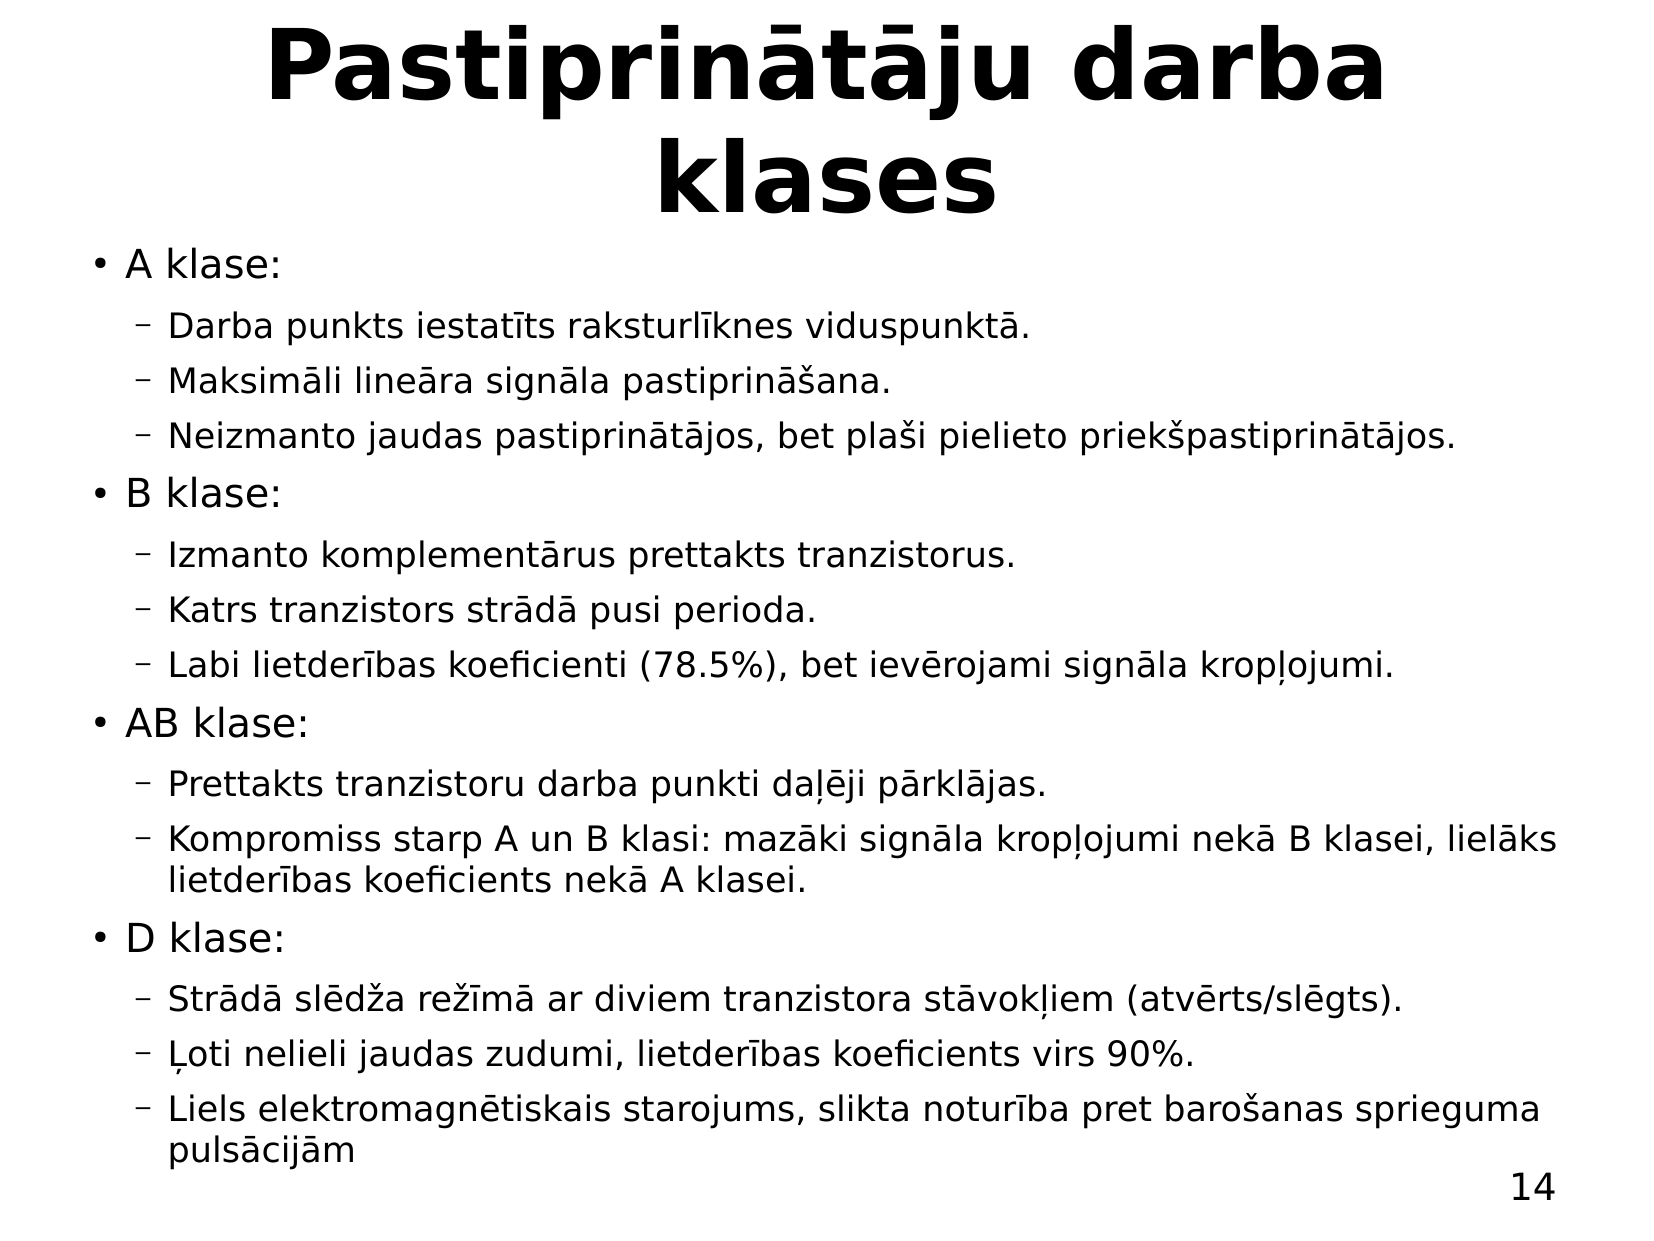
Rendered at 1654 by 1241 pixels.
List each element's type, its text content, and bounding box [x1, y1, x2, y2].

title Pastiprinātāju darba klases [82, 0, 1571, 241]
list A klase: Darba punkts iestatīts raksturlīknes viduspunktā. Maksimāli lineāra signāla pastiprināšana. Neizmanto jaudas pastiprinātājos, bet plaši pielieto priekšpastiprinātājos. B klase: Izmanto komplementārus prettakts tranzistorus. Katrs tranzistors strādā pusi perioda. Labi lietderības koeficienti (78.5%), bet ievērojami signāla kropļojumi. AB klase: Prettakts tranzistoru darba punkti daļēji pārklājas. Kompromiss starp A un B klasi: mazāki signāla kropļojumi nekā B klasei, lielāks lietderības koeficients nekā A klasei. D klase: Strādā slēdža režīmā ar diviem tranzistora stāvokļiem (atvērts/slēgts). Ļoti nelieli jaudas zudumi, lietderības koeficients virs 90%. Liels elektromagnētiskais starojums, slikta noturība pret barošanas sprieguma pulsācijām [82, 241, 1571, 1172]
